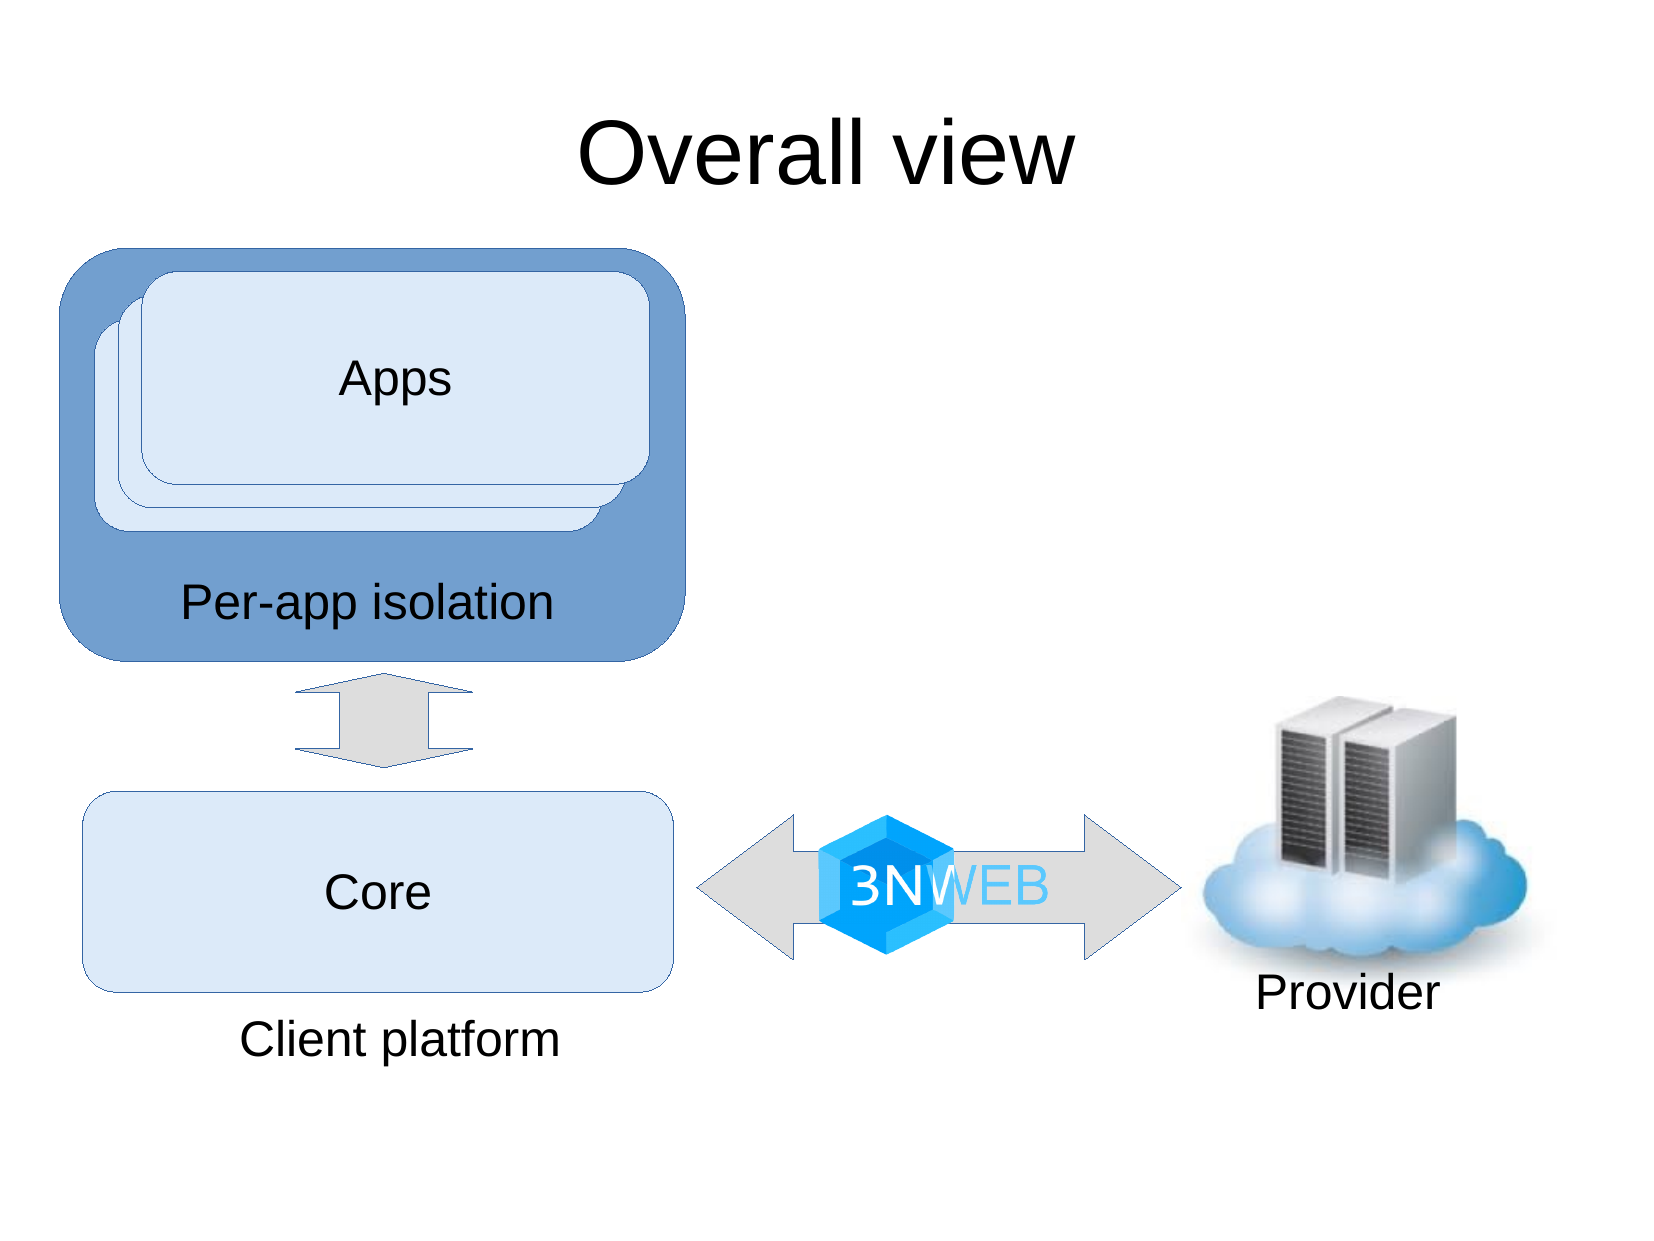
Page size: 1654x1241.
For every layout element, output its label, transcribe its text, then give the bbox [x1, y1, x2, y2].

text_box [696, 814, 818, 960]
text_box Apps [94, 320, 601, 532]
text_box [59, 257, 686, 662]
picture [818, 814, 1048, 955]
text_box [1048, 814, 1182, 960]
picture [1181, 696, 1557, 996]
text_box Provider [1240, 956, 1501, 1028]
text_box Client platform [224, 1003, 579, 1076]
text_box [295, 673, 473, 768]
title Overall view [82, 49, 1571, 257]
text_box Core [82, 791, 674, 993]
text_box Apps [118, 296, 625, 508]
text_box Per-app isolation [165, 566, 591, 650]
text_box Apps [141, 271, 650, 485]
